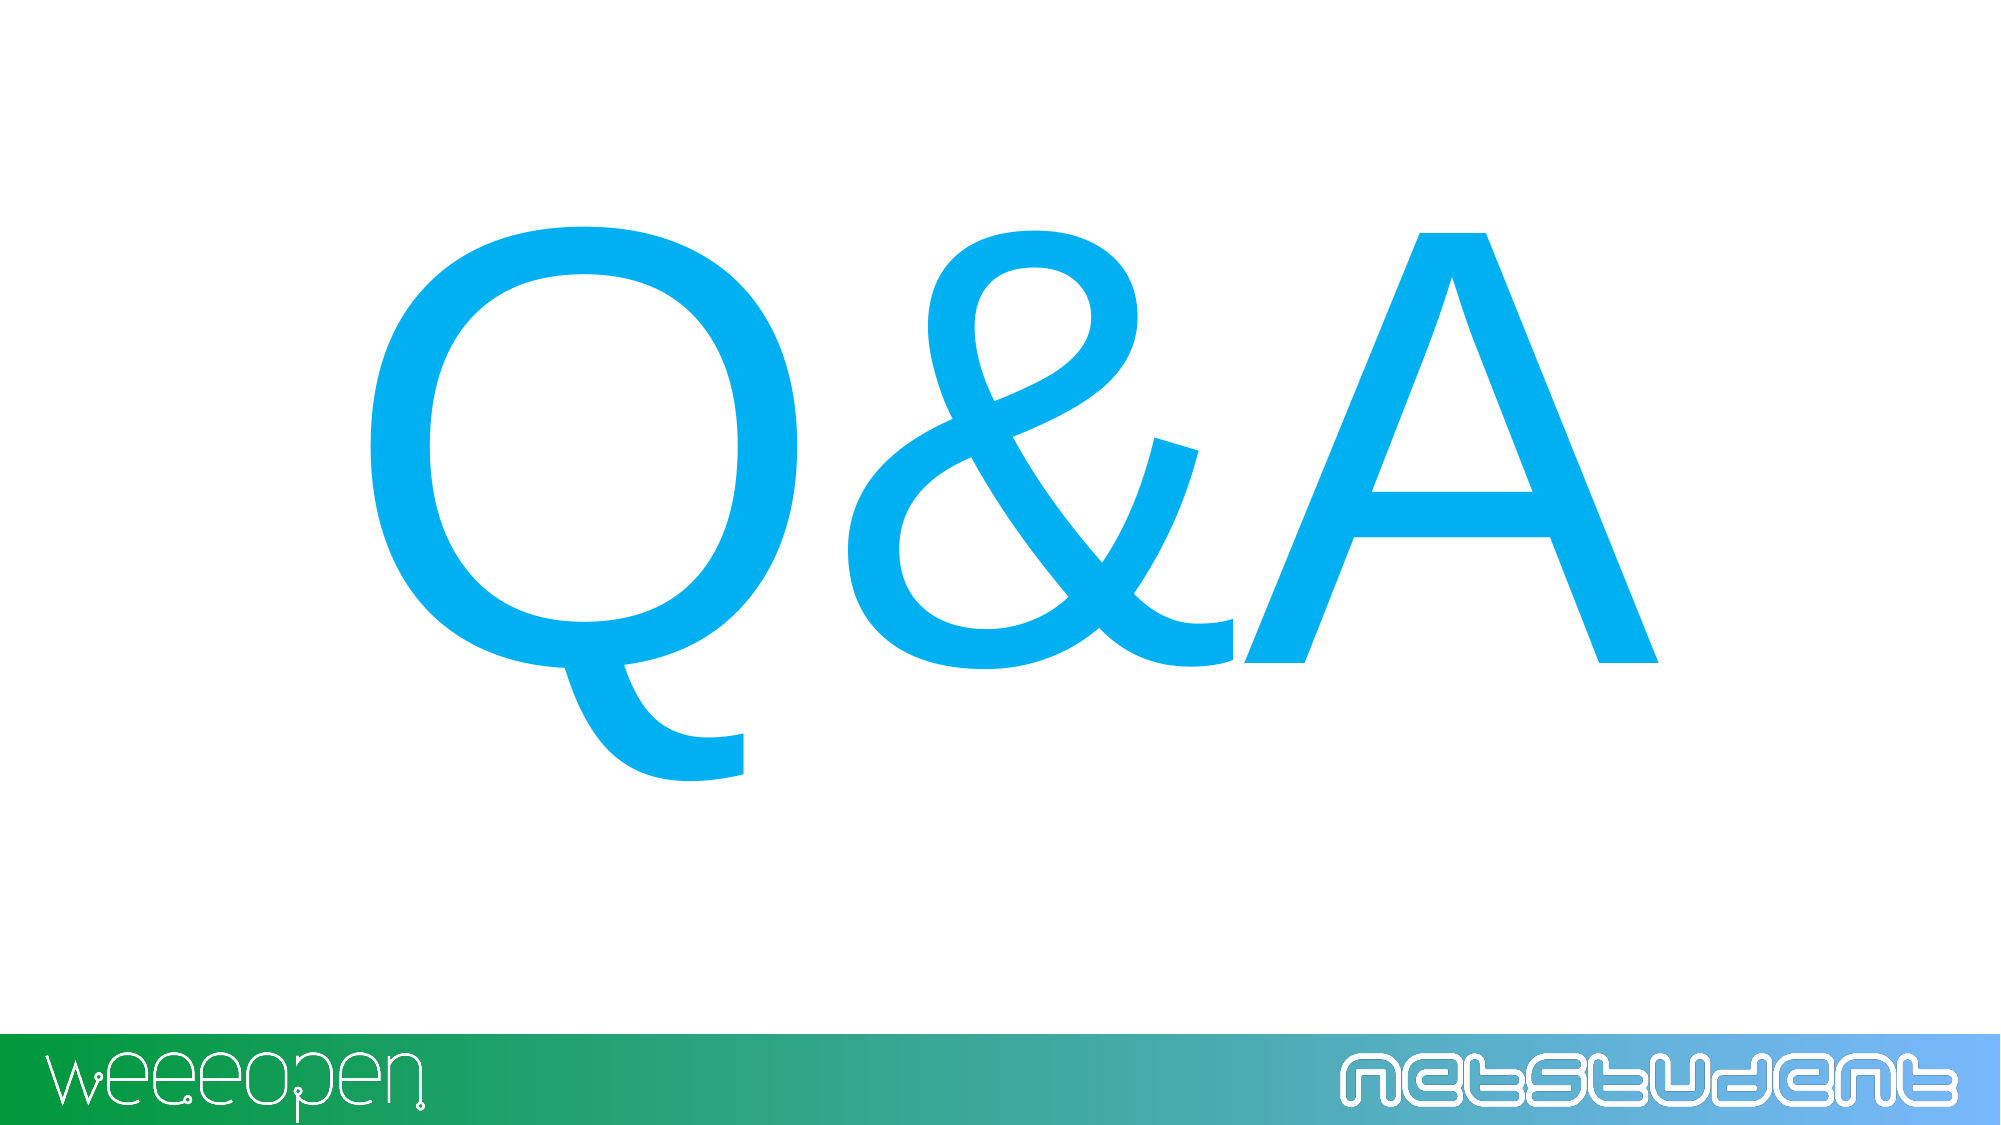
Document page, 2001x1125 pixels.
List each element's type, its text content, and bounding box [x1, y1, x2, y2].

title Q&A [2, 153, 2000, 1030]
picture [1340, 1053, 1958, 1107]
picture [45, 1052, 425, 1123]
